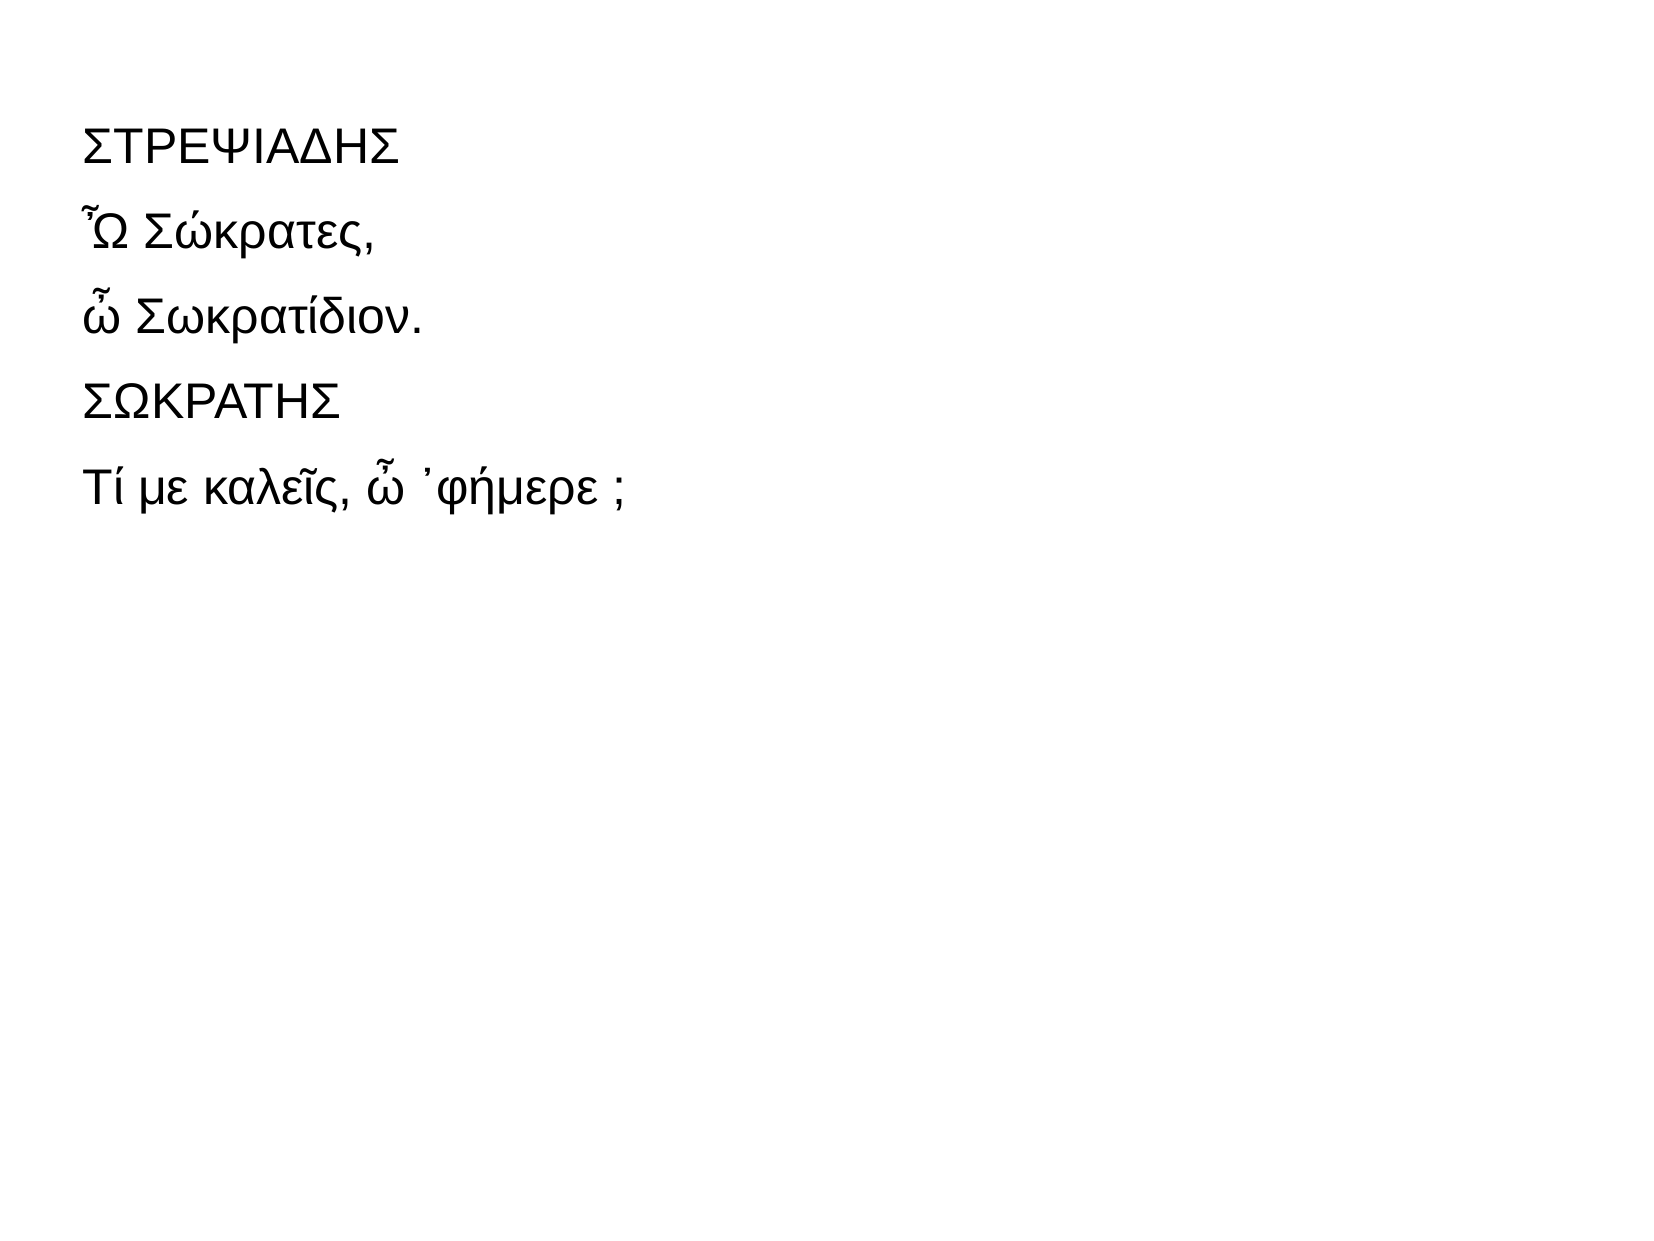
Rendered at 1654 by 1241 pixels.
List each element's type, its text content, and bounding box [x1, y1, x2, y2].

list ΣΤΡΕΨΙΑΔΗΣ Ὦ Σώκρατες, ὦ Σωκρατίδιον. ΣΩΚΡΑΤΗΣ Τί με καλεῖς, ὦ ᾿φήμερε ; [82, 118, 1571, 1109]
